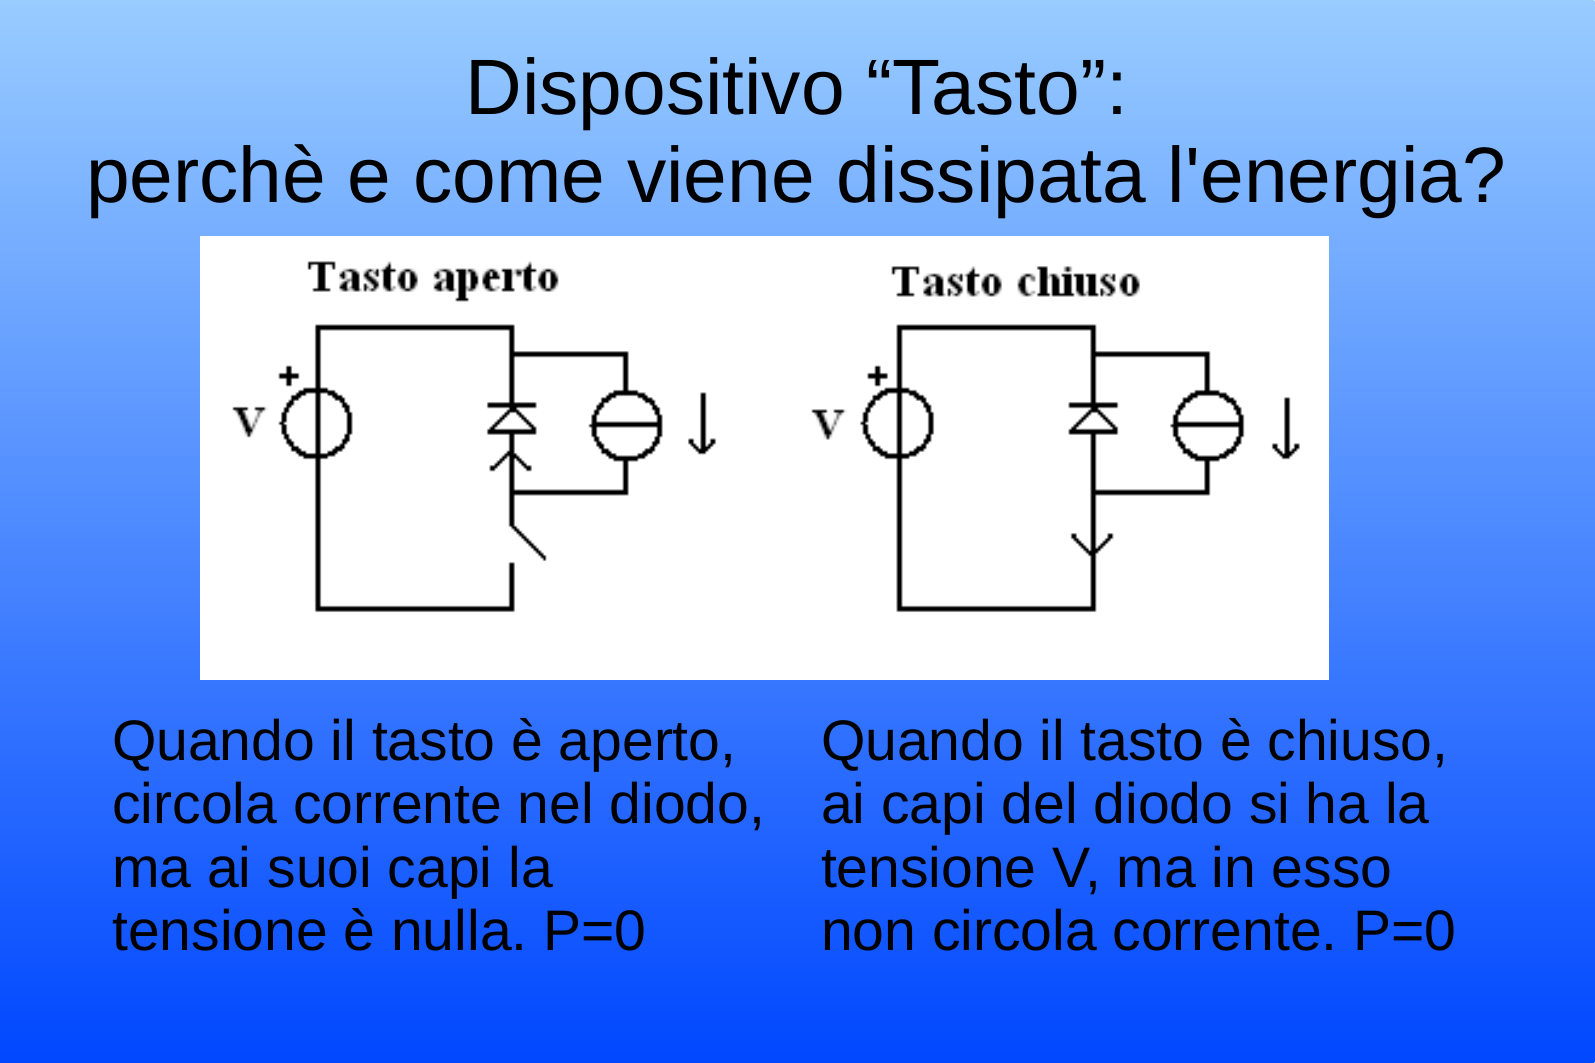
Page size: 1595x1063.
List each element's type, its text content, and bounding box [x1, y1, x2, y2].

list Quando il tasto è aperto, circola corrente nel diodo, ma ai suoi capi la tensione è nulla. P=0 [41, 708, 750, 992]
list Quando il tasto è chiuso, ai capi del diodo si ha la tensione V, ma in esso non circola corrente. P=0 [750, 708, 1477, 992]
title Dispositivo “Tasto”: perchè e come viene dissipata l'energia? [79, 42, 1515, 220]
picture [200, 236, 1329, 680]
